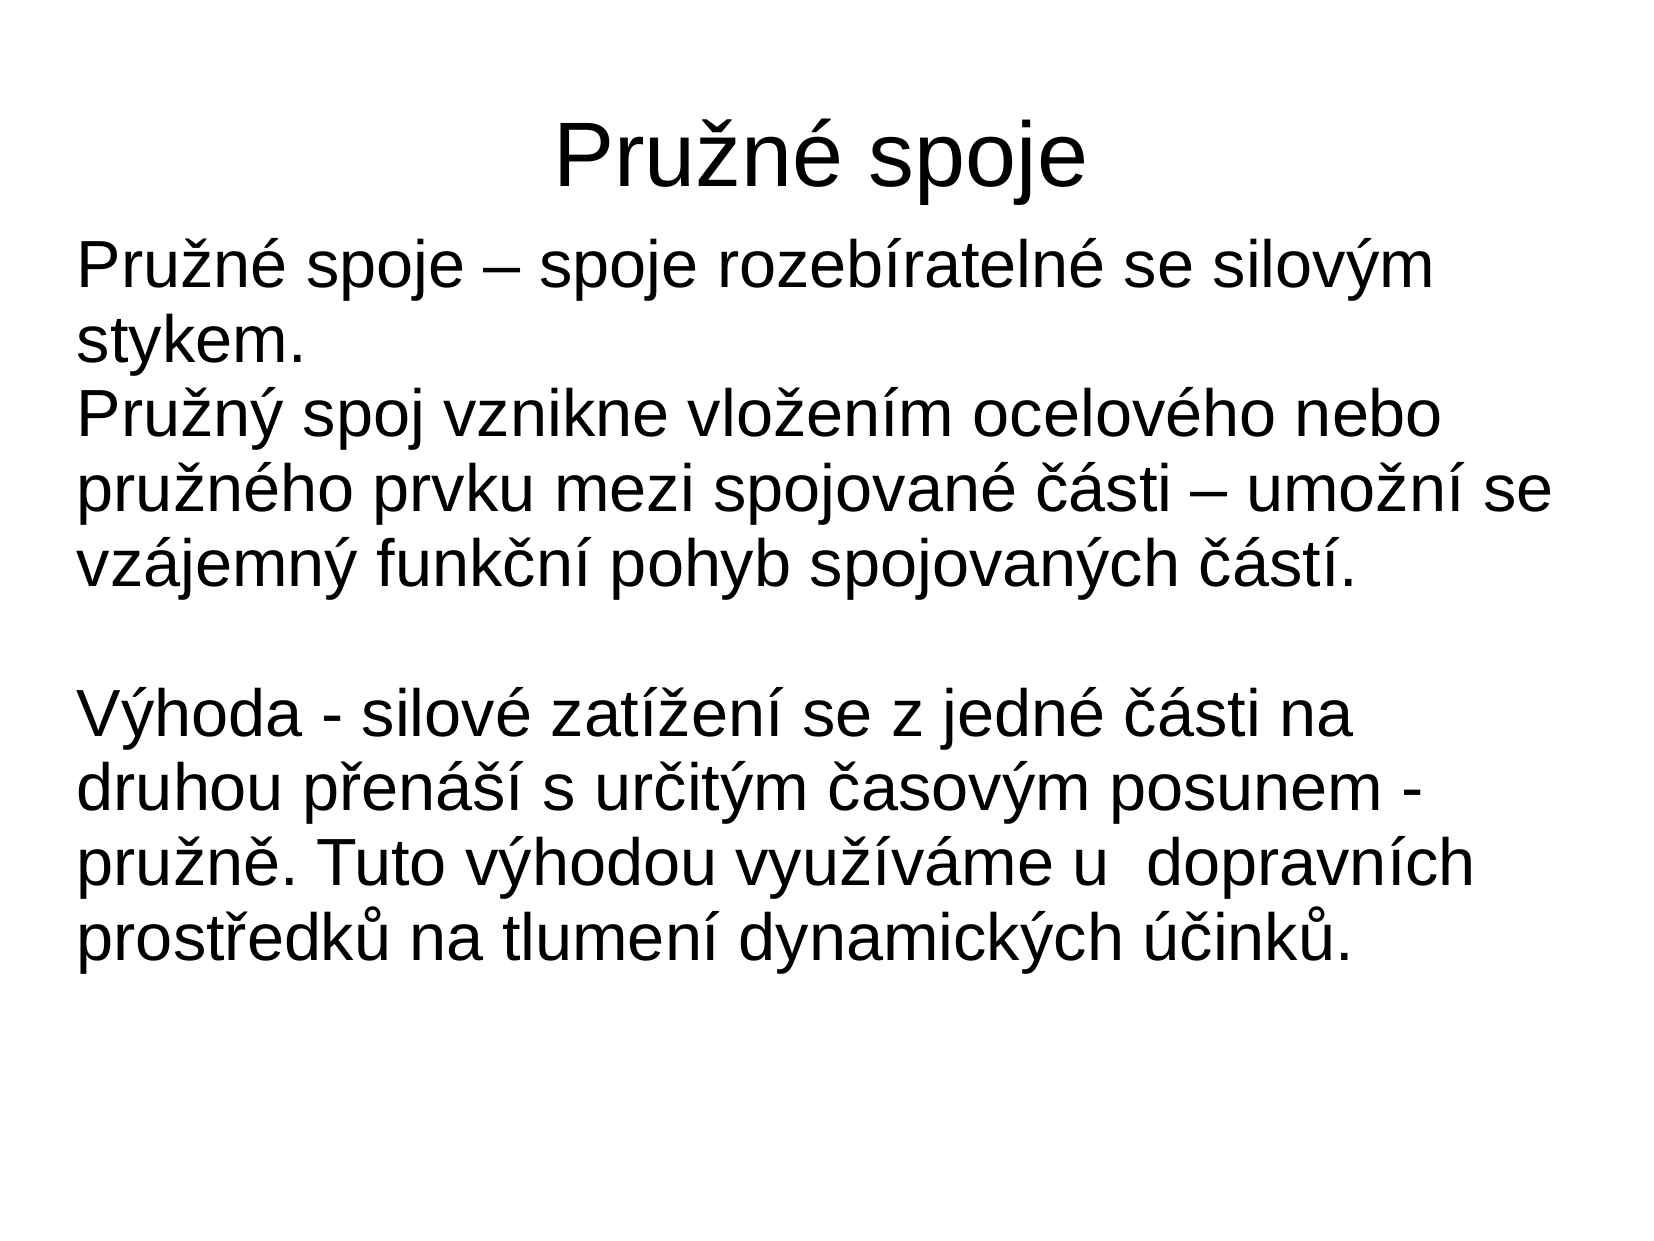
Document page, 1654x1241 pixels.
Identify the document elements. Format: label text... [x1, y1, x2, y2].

subtitle Pružné spoje – spoje rozebíratelné se silovým stykem. Pružný spoj vznikne vložením ocelového nebo pružného prvku mezi spojované části – umožní se vzájemný funkční pohyb spojovaných částí. Výhoda - silové zatížení se z jedné části na druhou přenáší s určitým časovým posunem - pružně. Tuto výhodou využíváme u dopravních prostředků na tlumení dynamických účinků. [76, 226, 1565, 1050]
title Pružné spoje [76, 59, 1565, 226]
